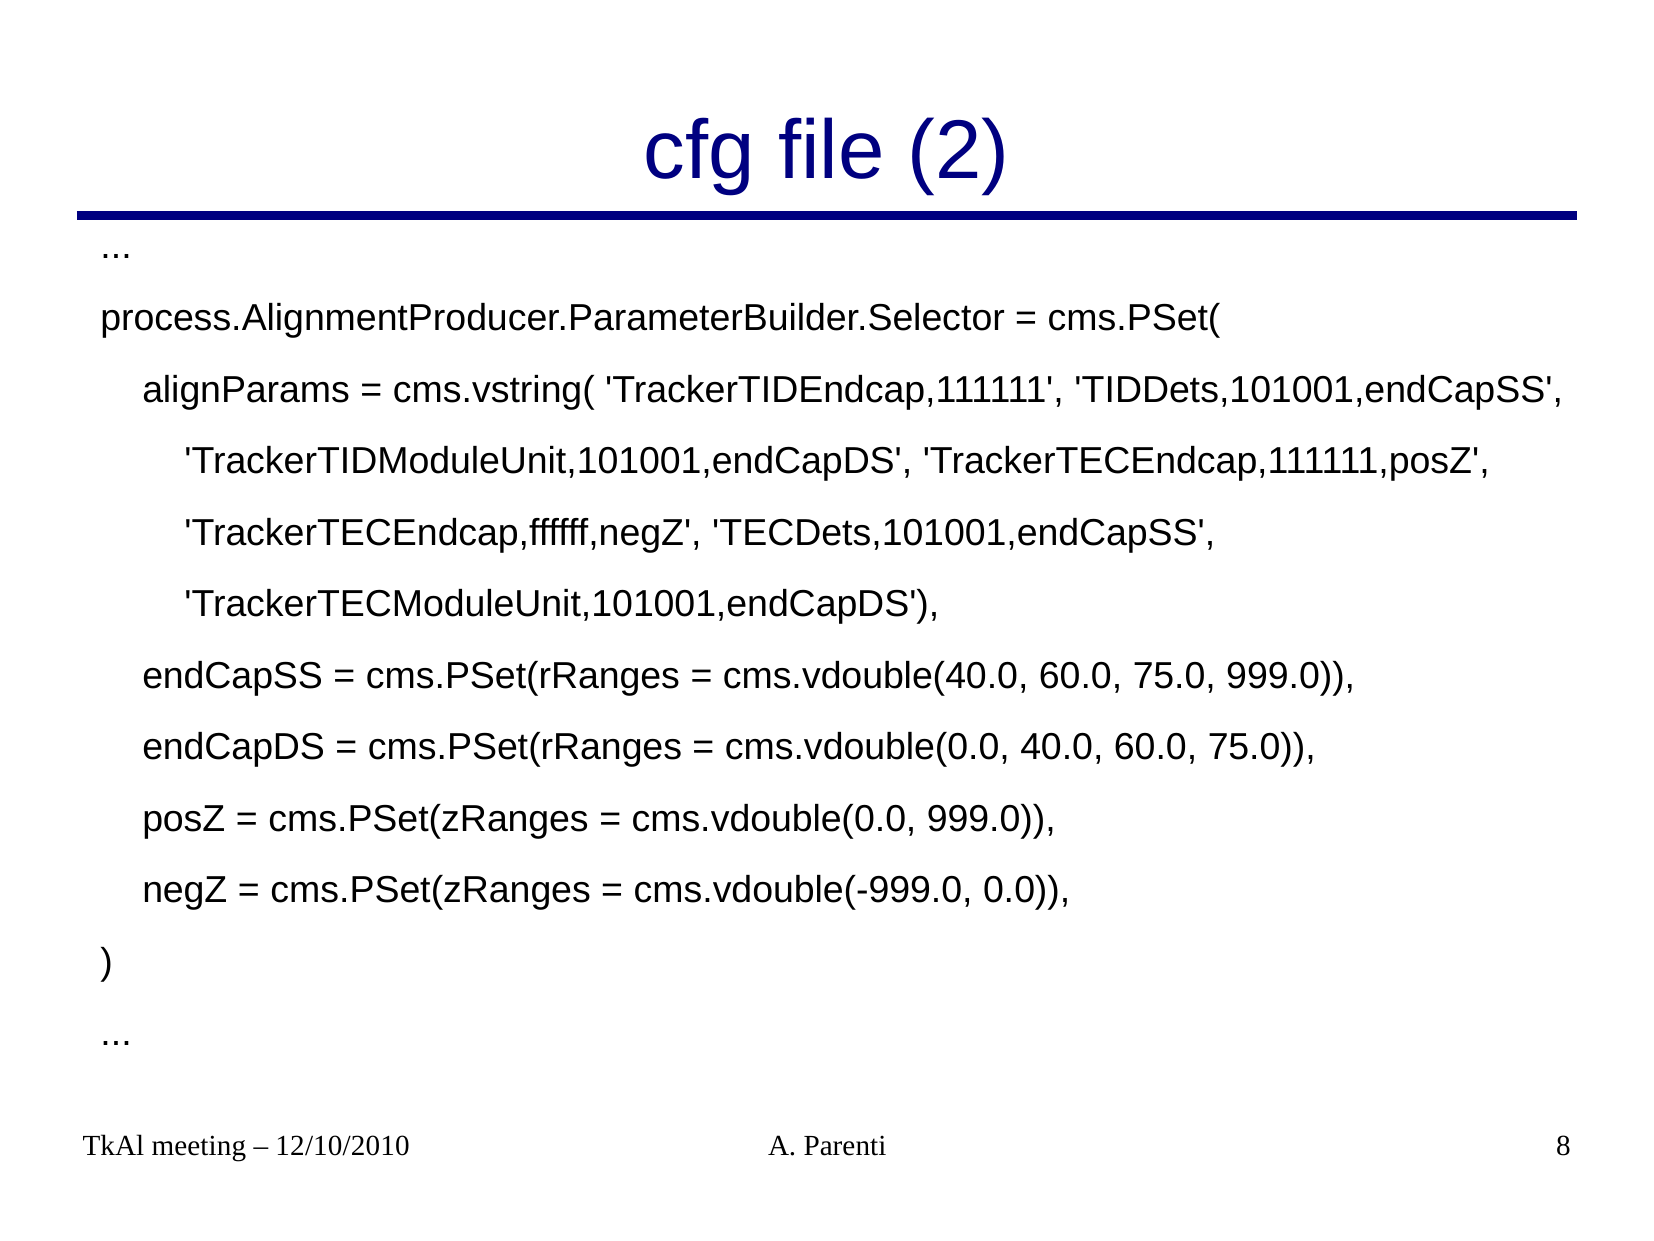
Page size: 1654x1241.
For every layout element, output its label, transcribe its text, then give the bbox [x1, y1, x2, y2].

title cfg file (2) [82, 75, 1571, 225]
list ... process.AlignmentProducer.ParameterBuilder.Selector = cms.PSet( alignParams = cms.vstring( 'TrackerTIDEndcap,111111', 'TIDDets,101001,endCapSS', 'TrackerTIDModuleUnit,101001,endCapDS', 'TrackerTECEndcap,111111,posZ', 'TrackerTECEndcap,ffffff,negZ', 'TECDets,101001,endCapSS', 'TrackerTECModuleUnit,101001,endCapDS'), endCapSS = cms.PSet(rRanges = cms.vdouble(40.0, 60.0, 75.0, 999.0)), endCapDS = cms.PSet(rRanges = cms.vdouble(0.0, 40.0, 60.0, 75.0)), posZ = cms.PSet(zRanges = cms.vdouble(0.0, 999.0)), negZ = cms.PSet(zRanges = cms.vdouble(-999.0, 0.0)), ) ... [82, 225, 1571, 1109]
